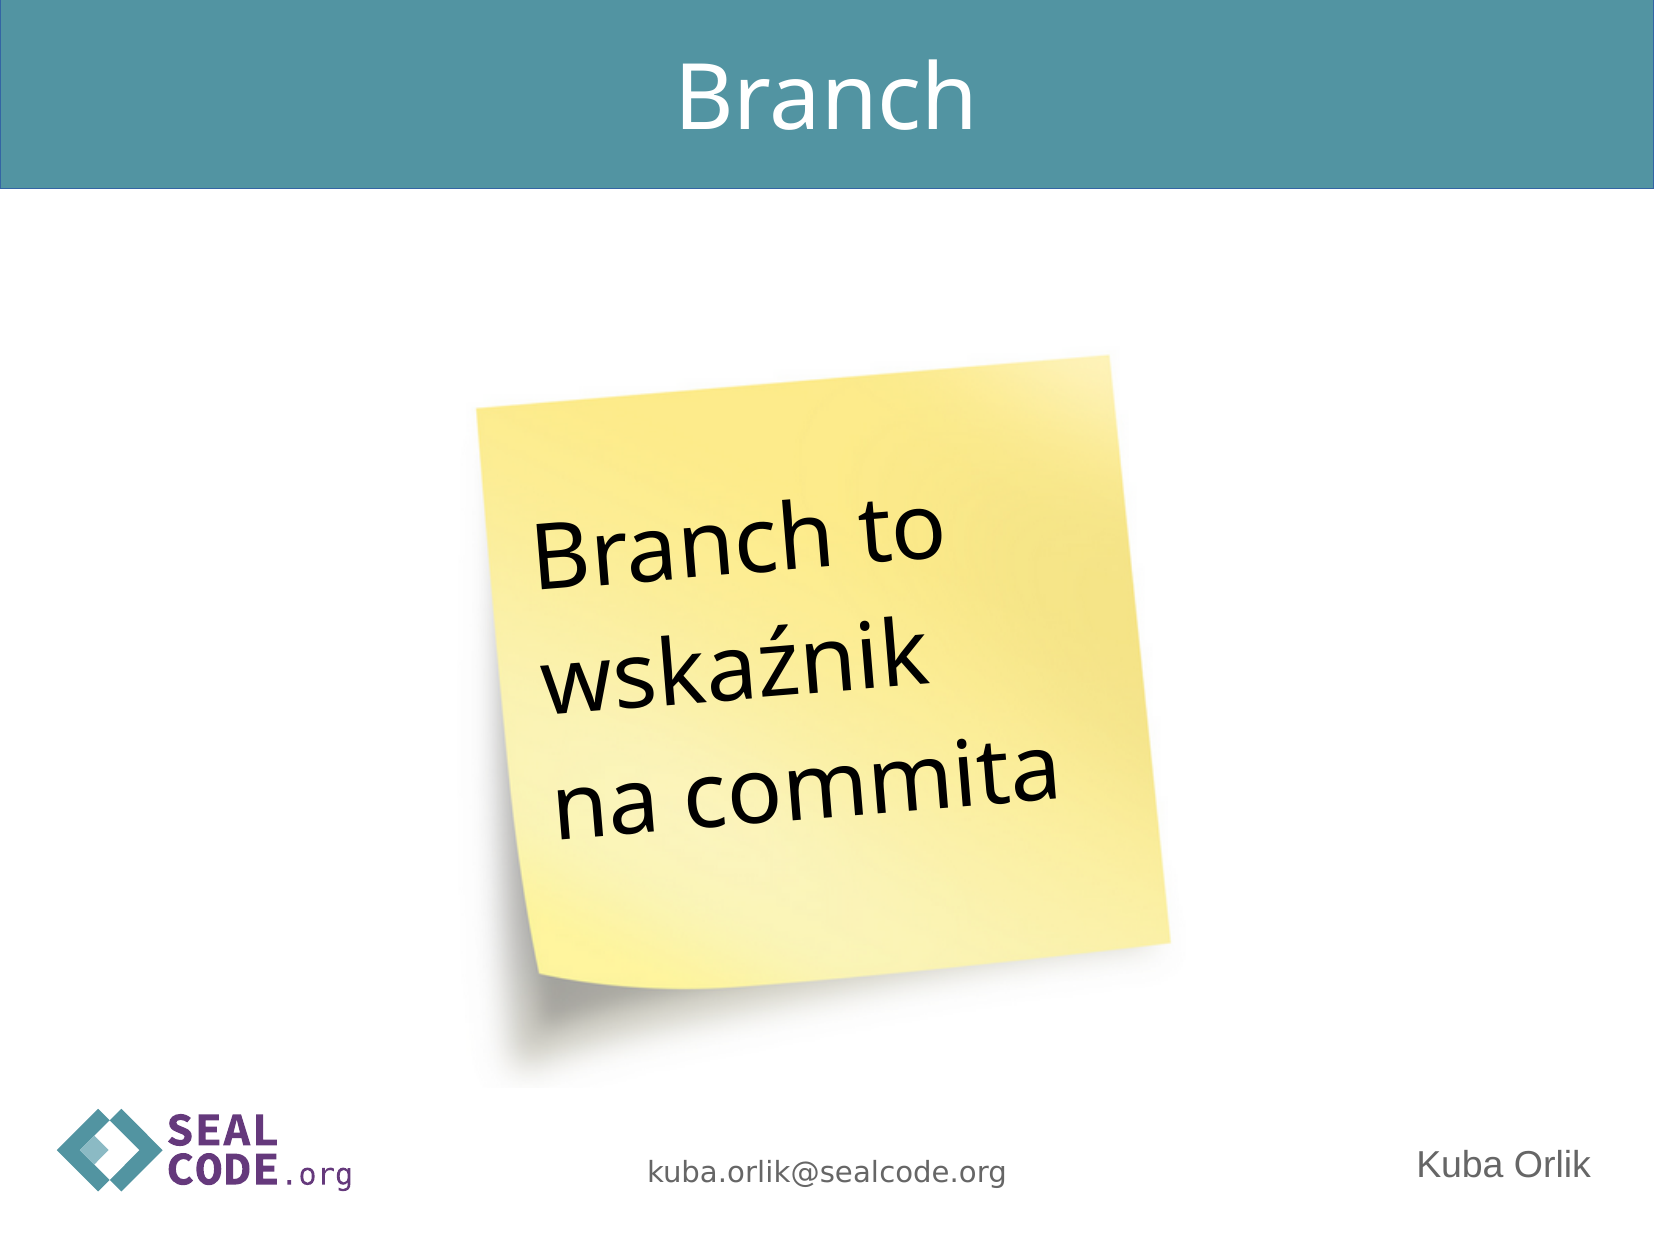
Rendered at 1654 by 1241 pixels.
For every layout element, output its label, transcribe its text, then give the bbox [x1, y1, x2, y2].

title Branch [82, 0, 1571, 190]
picture [425, 342, 1193, 1088]
text_box Branch to wskaźnik na commita [510, 437, 1146, 831]
